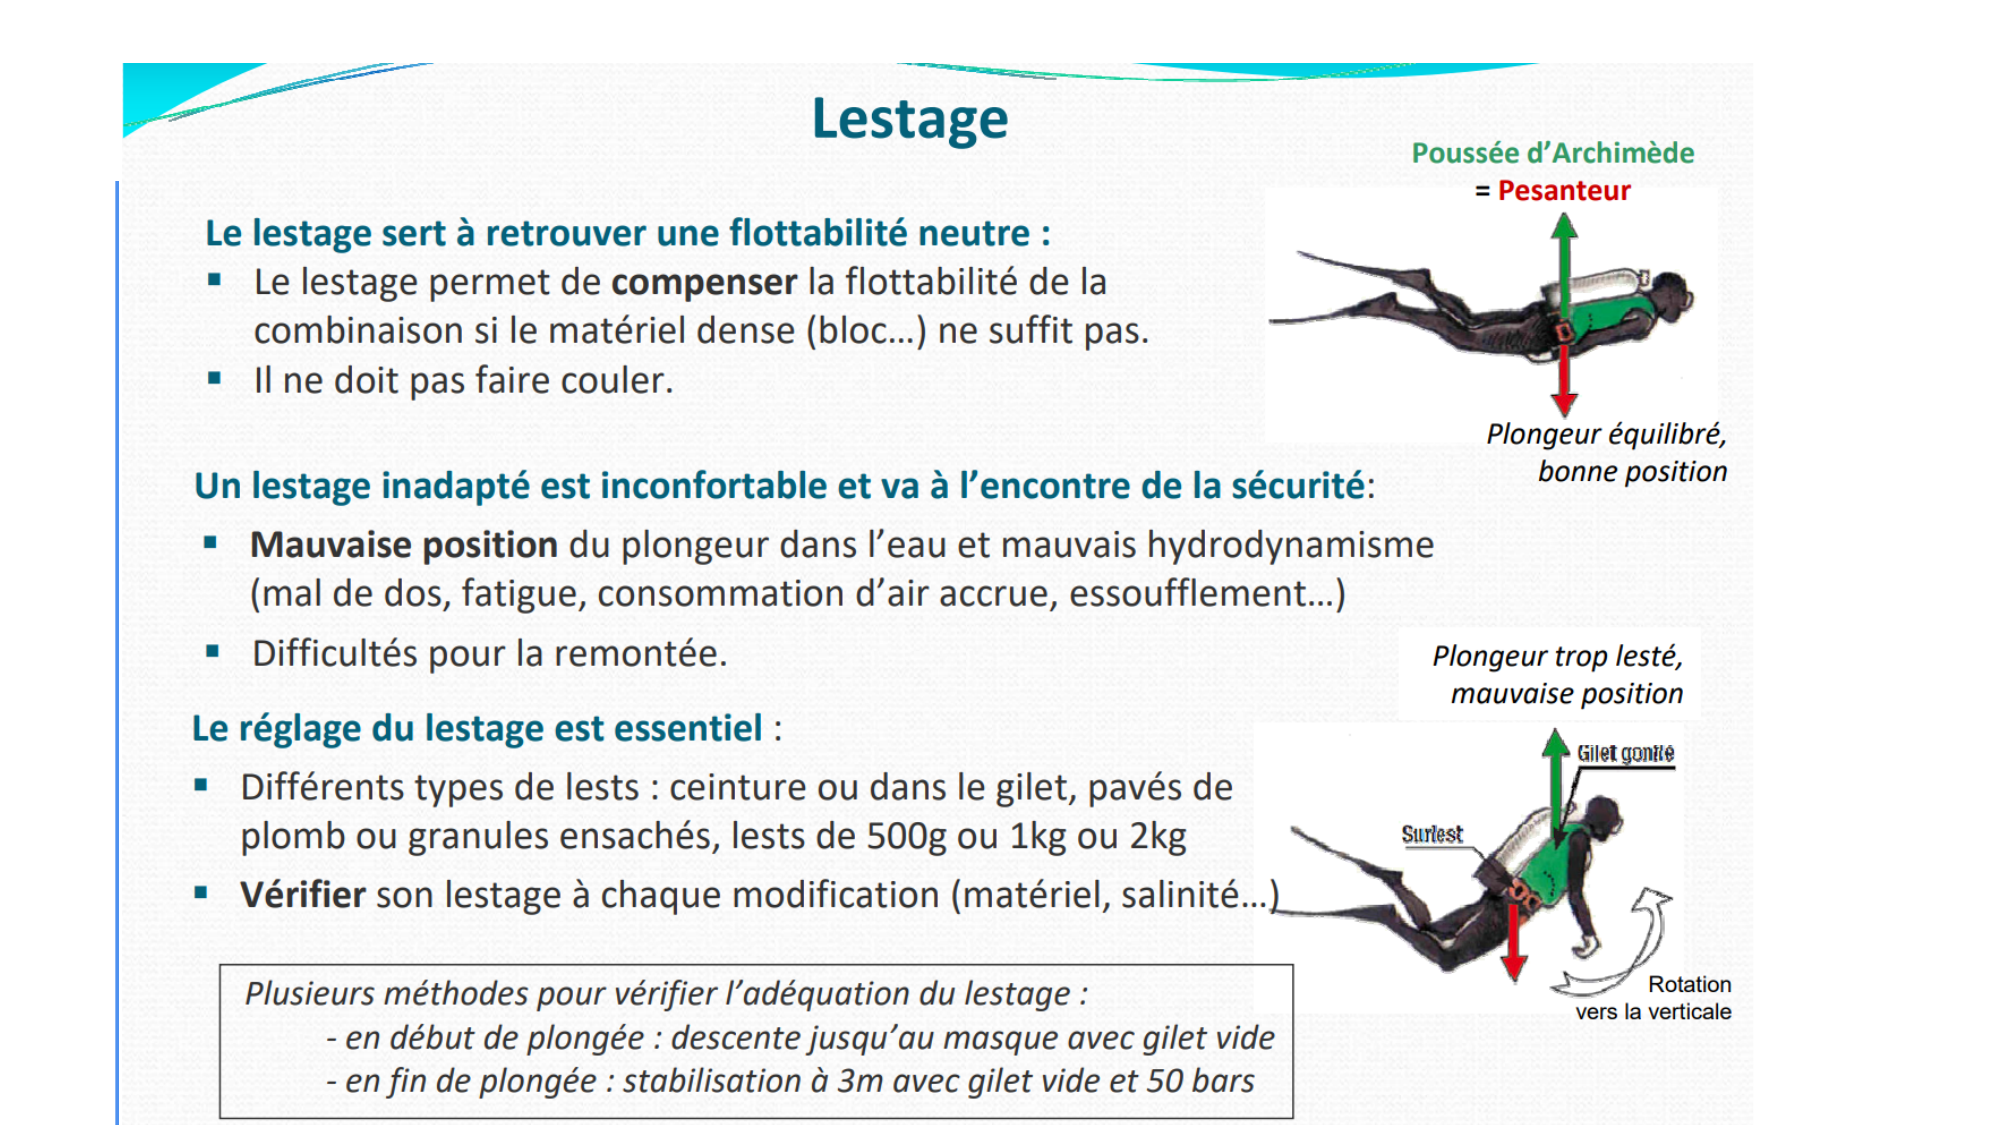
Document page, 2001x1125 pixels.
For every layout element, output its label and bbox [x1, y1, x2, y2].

picture [121, 63, 1777, 1125]
